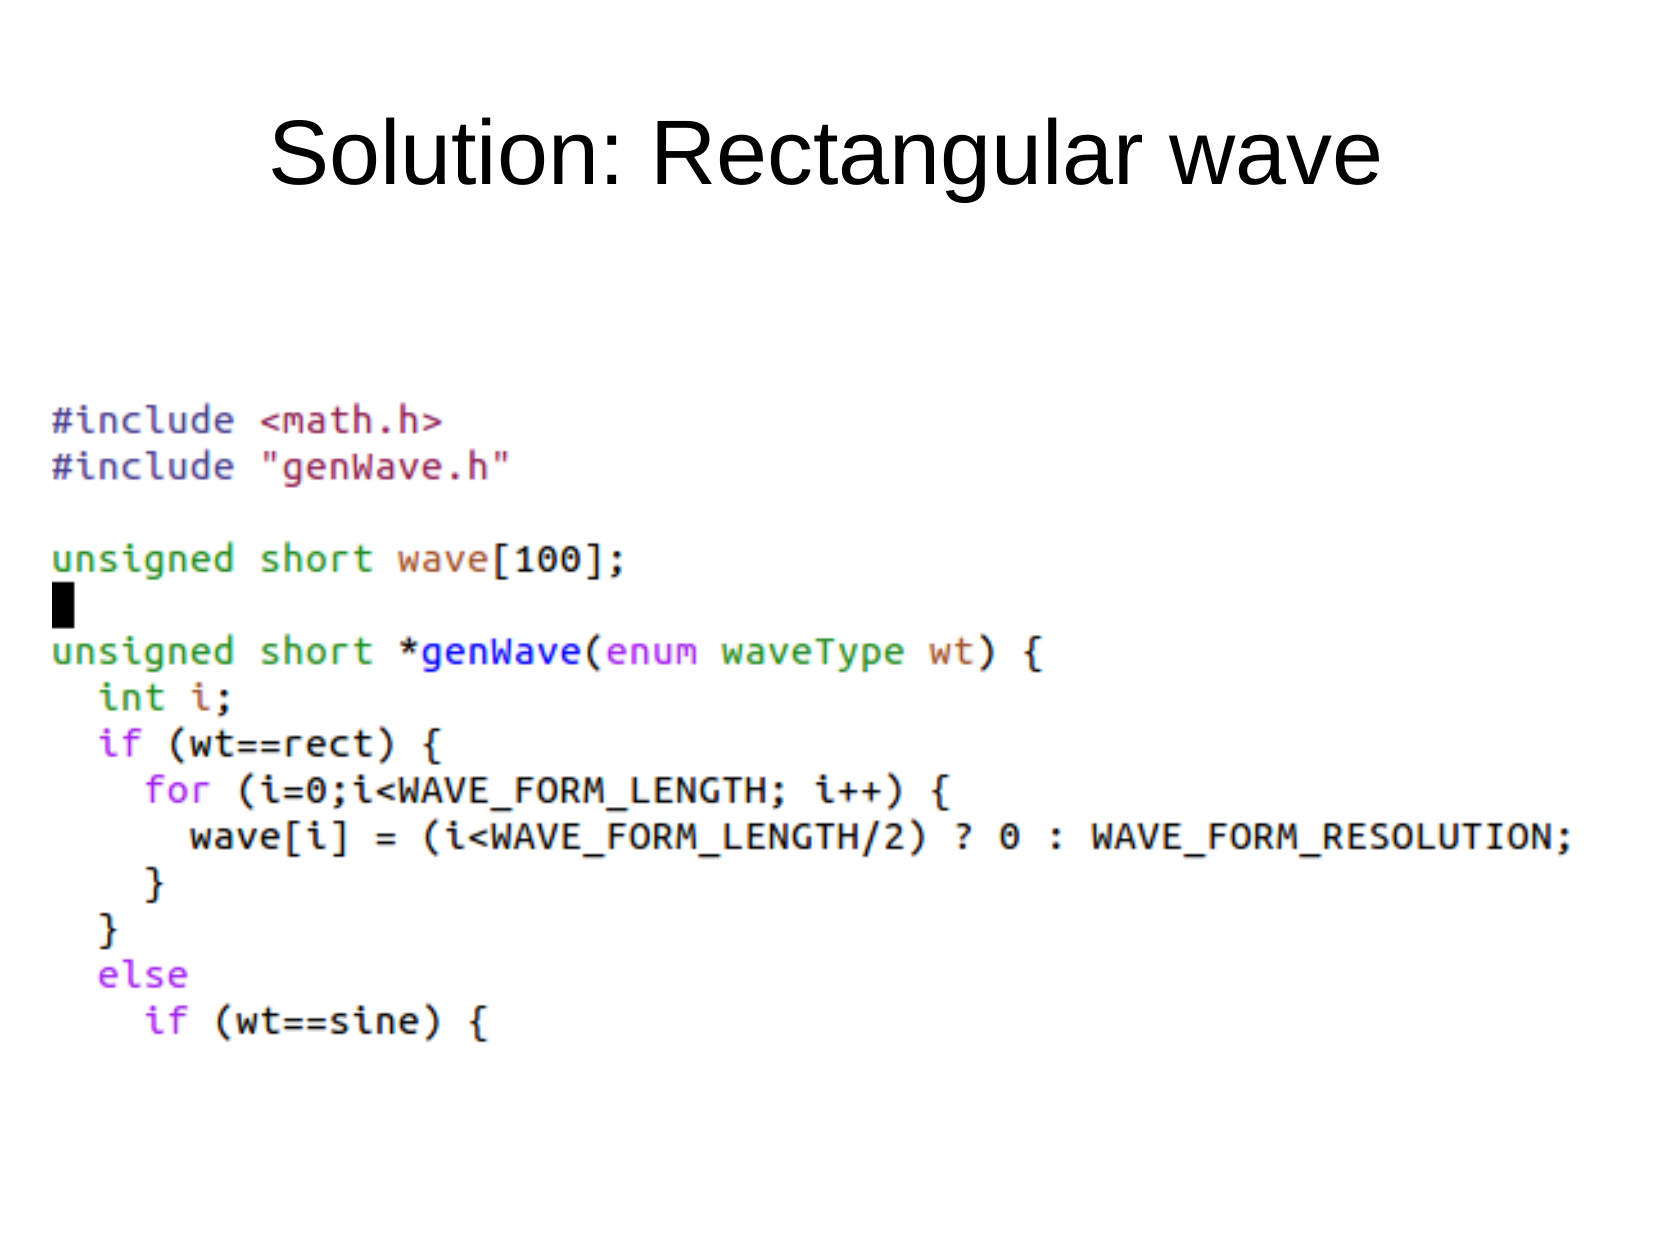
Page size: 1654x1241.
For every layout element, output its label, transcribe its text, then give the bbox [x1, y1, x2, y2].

title Solution: Rectangular wave [82, 49, 1571, 257]
picture [52, 398, 1654, 1051]
